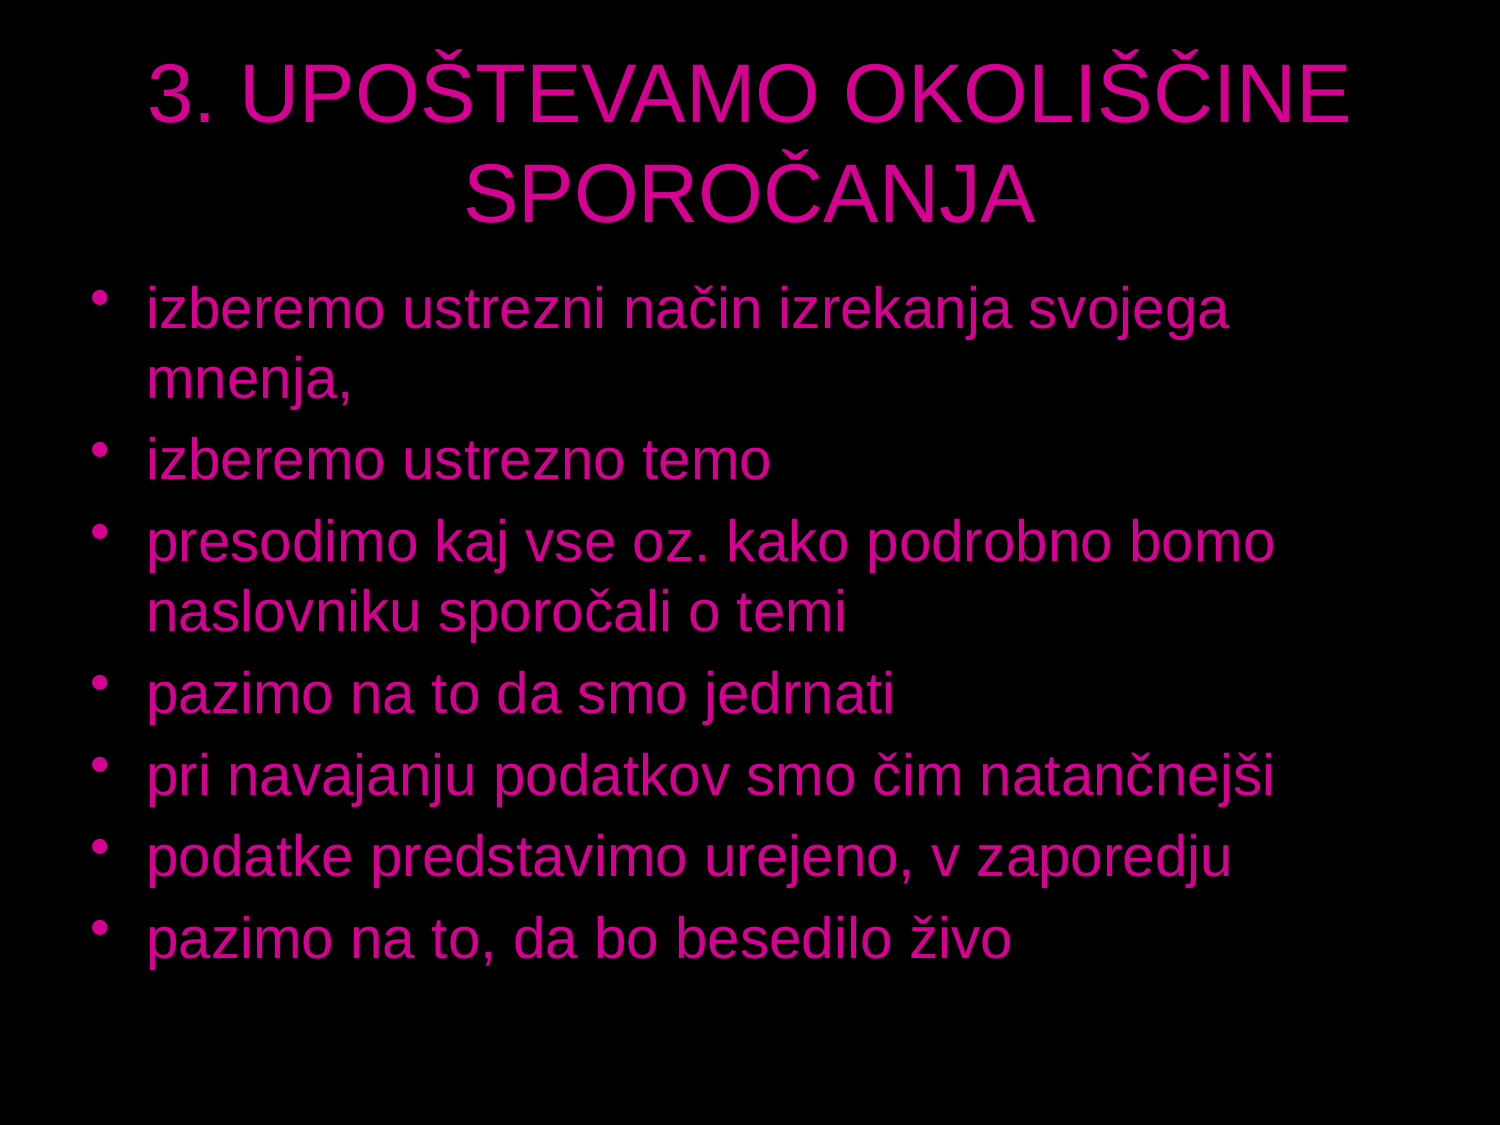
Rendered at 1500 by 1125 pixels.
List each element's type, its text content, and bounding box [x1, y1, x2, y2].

list izberemo ustrezni način izrekanja svojega mnenja, izberemo ustrezno temo presodimo kaj vse oz. kako podrobno bomo naslovniku sporočali o temi pazimo na to da smo jedrnati pri navajanju podatkov smo čim natančnejši podatke predstavimo urejeno, v zaporedju pazimo na to, da bo besedilo živo [75, 262, 1425, 1005]
title 3. UPOŠTEVAMO OKOLIŠČINE SPOROČANJA [75, 45, 1425, 233]
